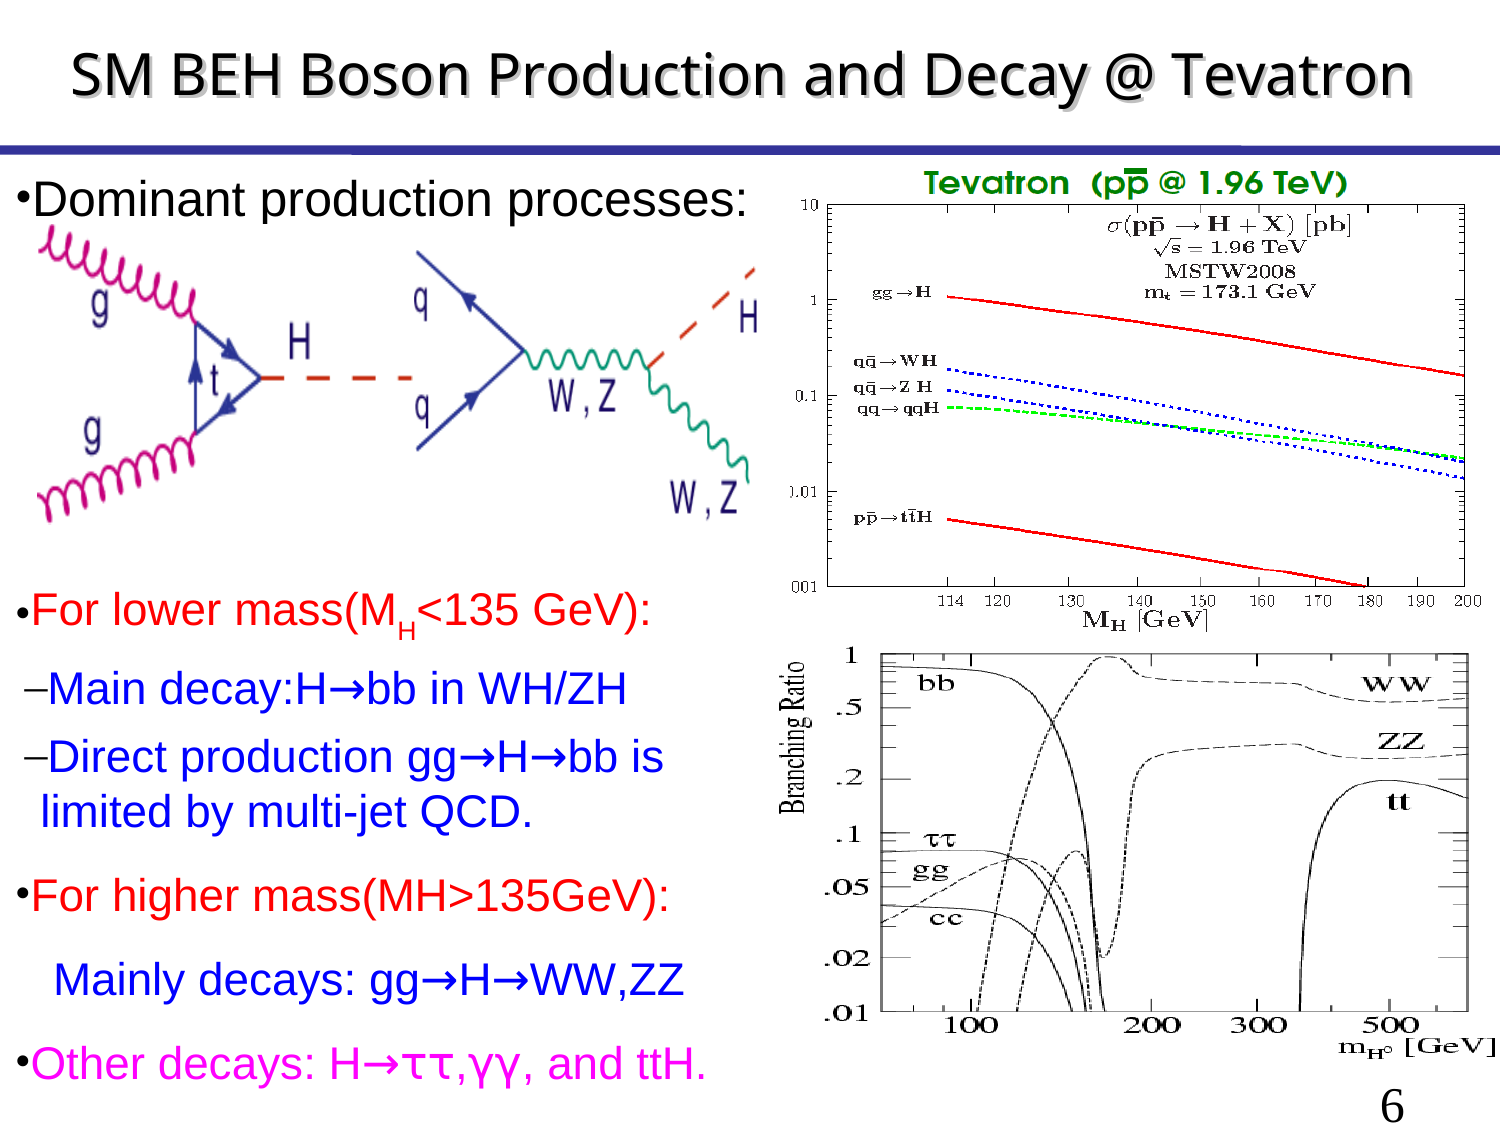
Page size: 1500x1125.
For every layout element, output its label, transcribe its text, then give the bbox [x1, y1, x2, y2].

title SM BEH Boson Production and Decay @ Tevatron [0, 11, 1486, 128]
text_box 6 [1365, 1065, 1471, 1125]
picture [37, 224, 759, 526]
list Dominant production processes: For lower mass(MH<135 GeV): Main decay:H→bb in WH/ZH Direct production gg→H→bb is limited by multi-jet QCD. For higher mass(MH>135GeV): Mainly decays: gg→H→WW,ZZ Other decays: H→ττ,γγ, and ttH. [0, 149, 788, 1097]
picture [765, 163, 1500, 1066]
